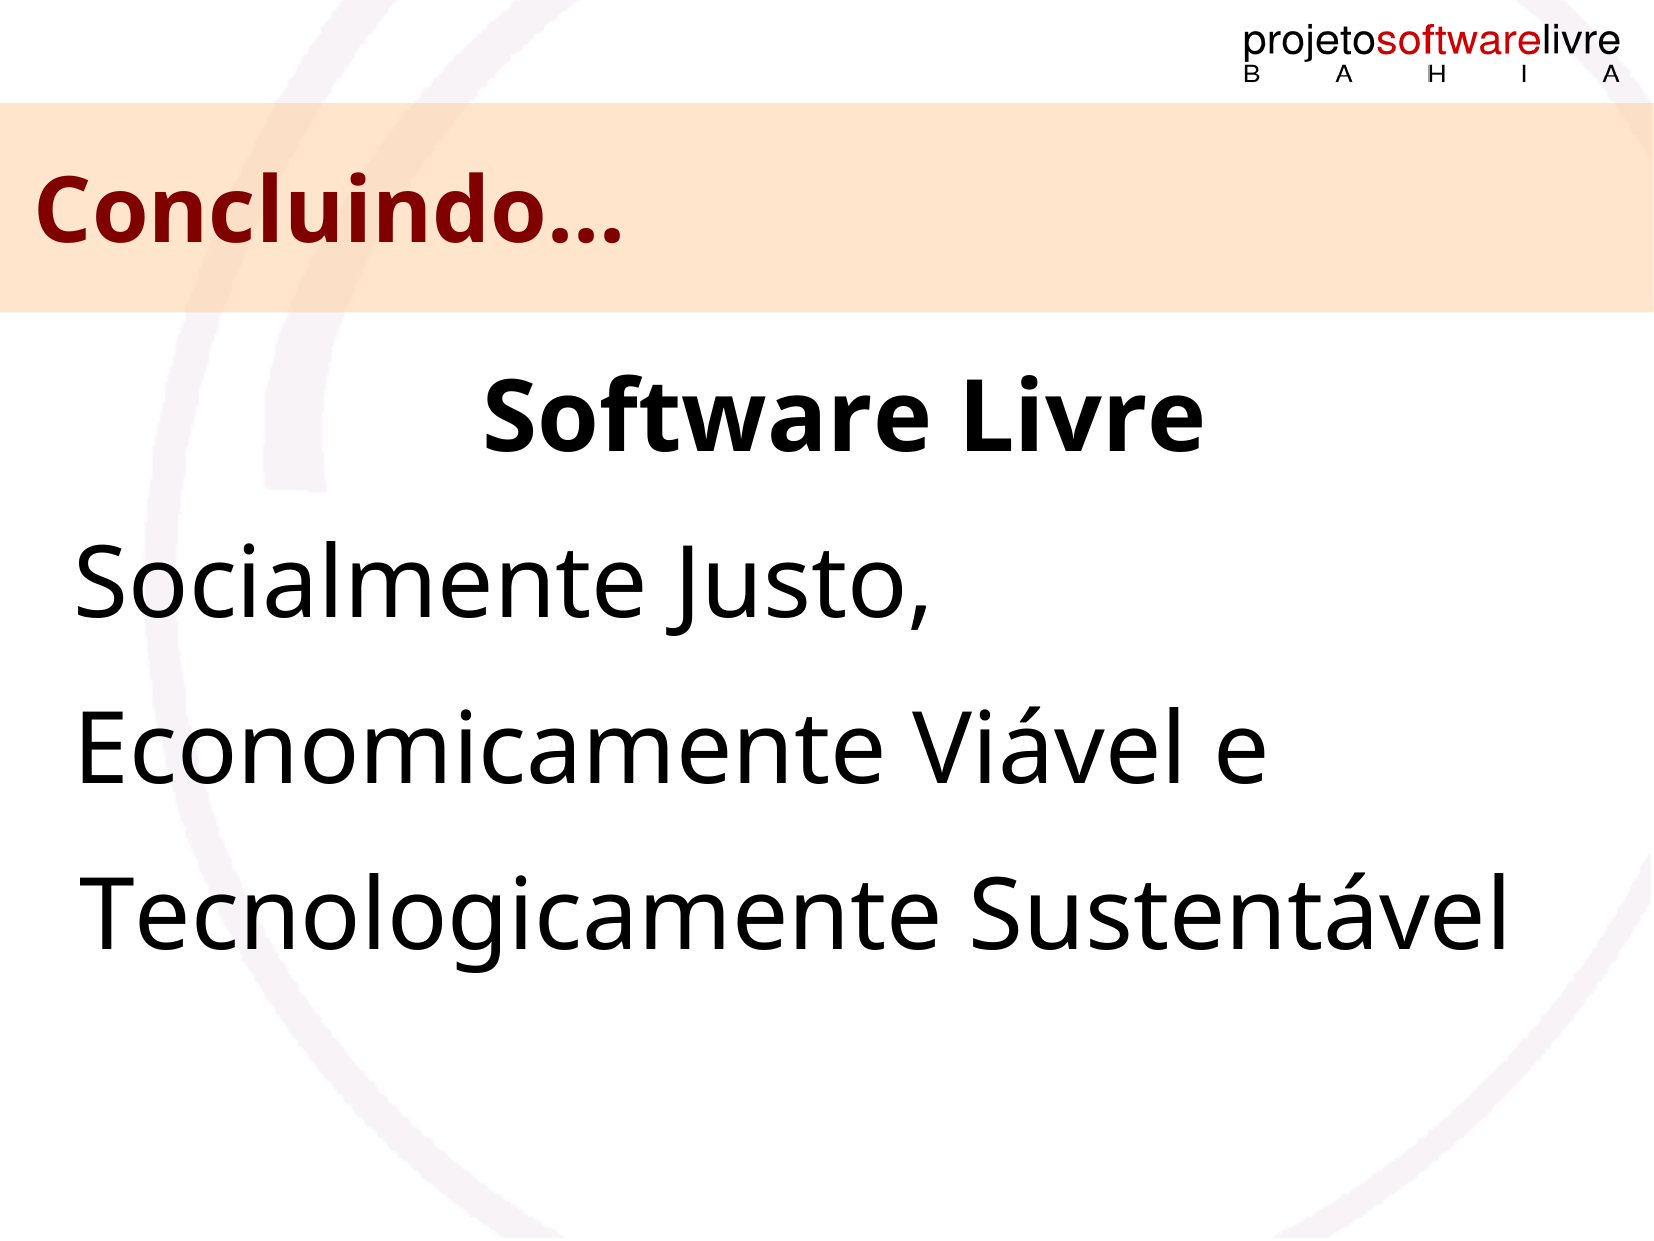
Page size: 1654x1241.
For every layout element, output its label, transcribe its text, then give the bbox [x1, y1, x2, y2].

title Concluindo... [33, 102, 1633, 311]
picture [0, 0, 1654, 103]
list Software Livre Socialmente Justo, Economicamente Viável e Tecnologicamente Sustentável [55, 344, 1617, 1015]
picture [0, 313, 1654, 1241]
